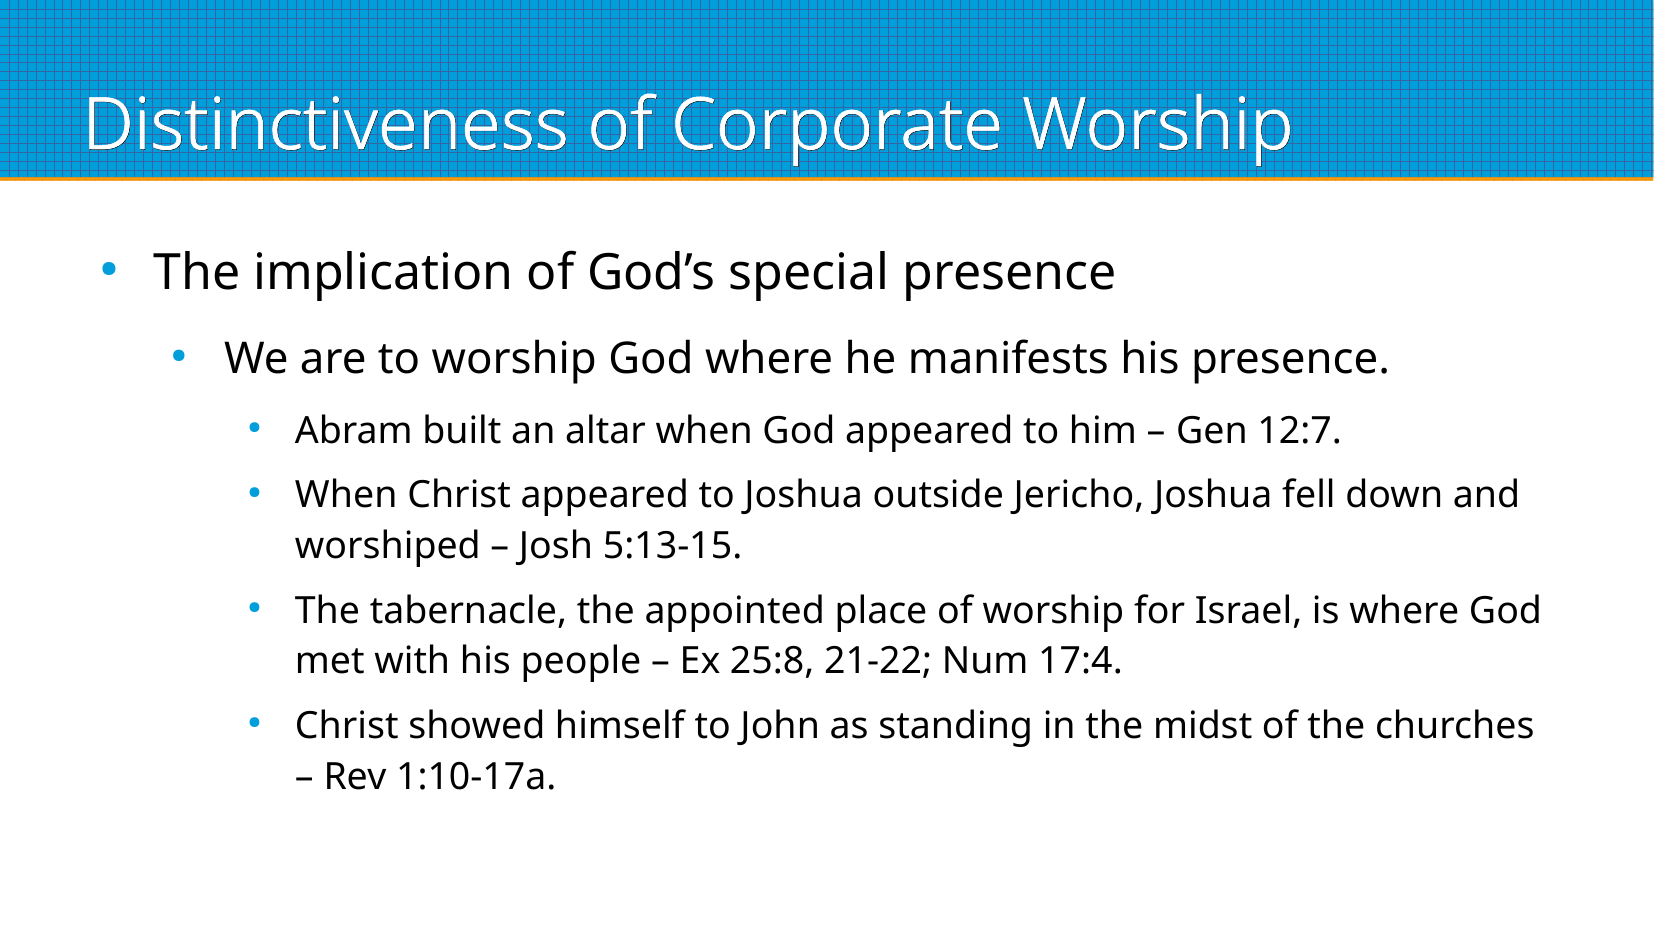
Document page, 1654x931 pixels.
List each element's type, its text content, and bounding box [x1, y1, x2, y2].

list The implication of God’s special presence We are to worship God where he manifests his presence. Abram built an altar when God appeared to him – Gen 12:7. When Christ appeared to Joshua outside Jericho, Joshua fell down and worshiped – Josh 5:13-15. The tabernacle, the appointed place of worship for Israel, is where God met with his people – Ex 25:8, 21-22; Num 17:4. Christ showed himself to John as standing in the midst of the churches – Rev 1:10-17a. [82, 236, 1563, 863]
title Distinctiveness of Corporate Worship [82, 14, 1571, 171]
